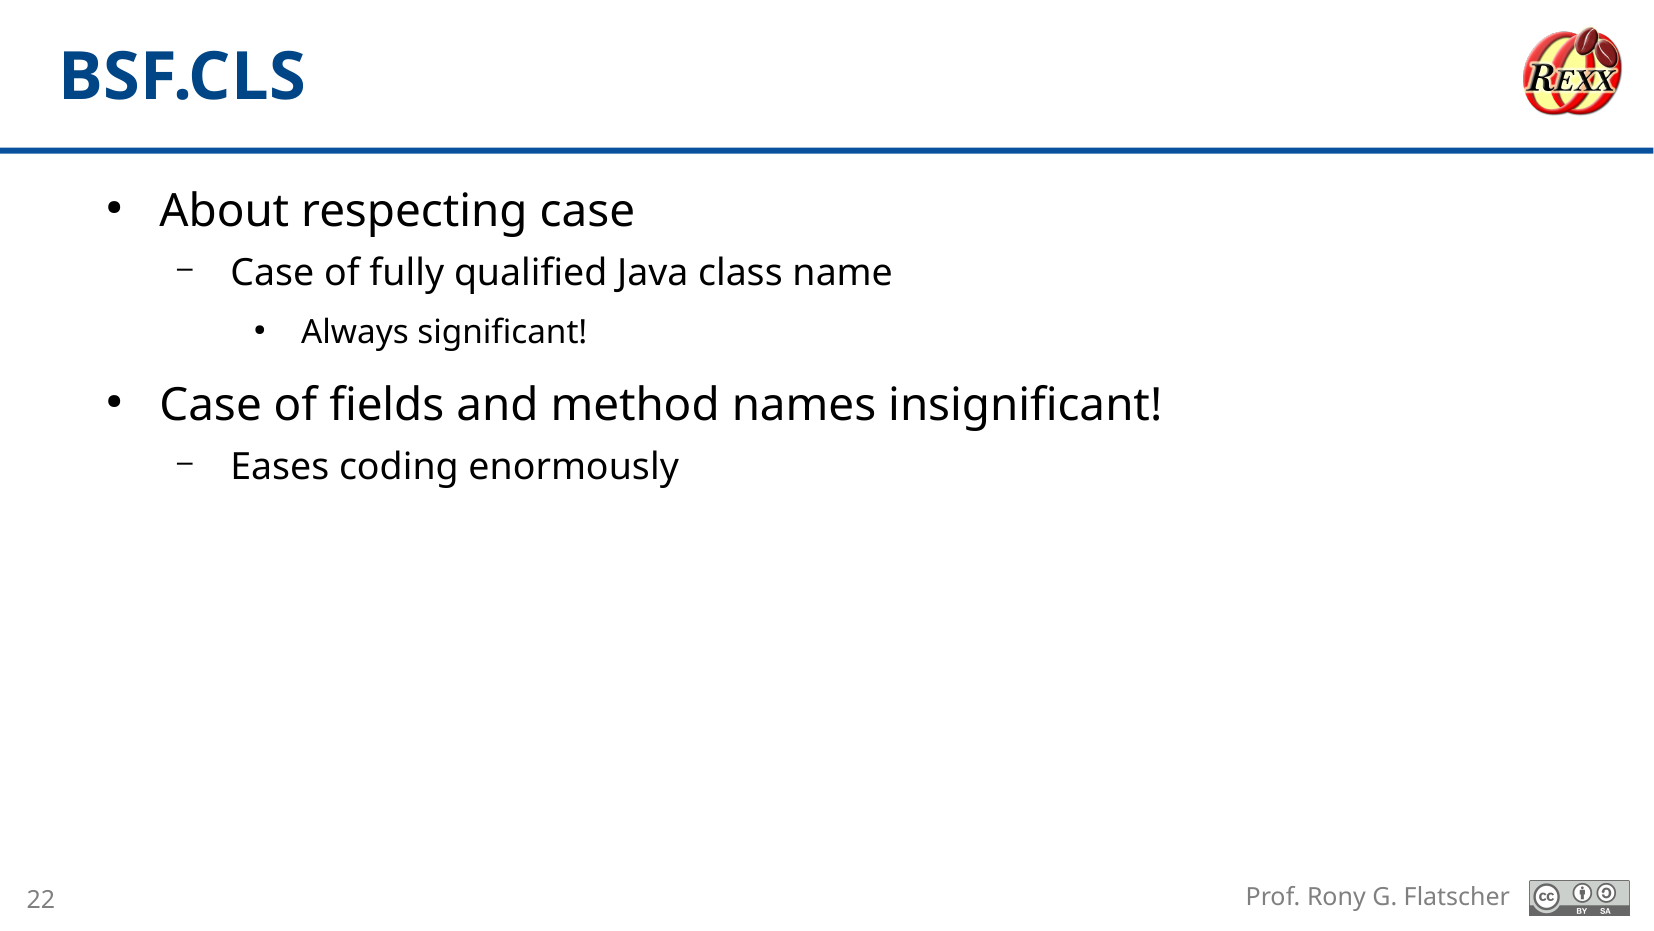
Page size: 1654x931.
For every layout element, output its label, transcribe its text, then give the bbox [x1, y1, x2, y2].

title BSF.CLS [0, 0, 1625, 148]
list About respecting case Case of fully qualified Java class name Always significant! Case of fields and method names insignificant! Eases coding enormously [88, 177, 1577, 857]
